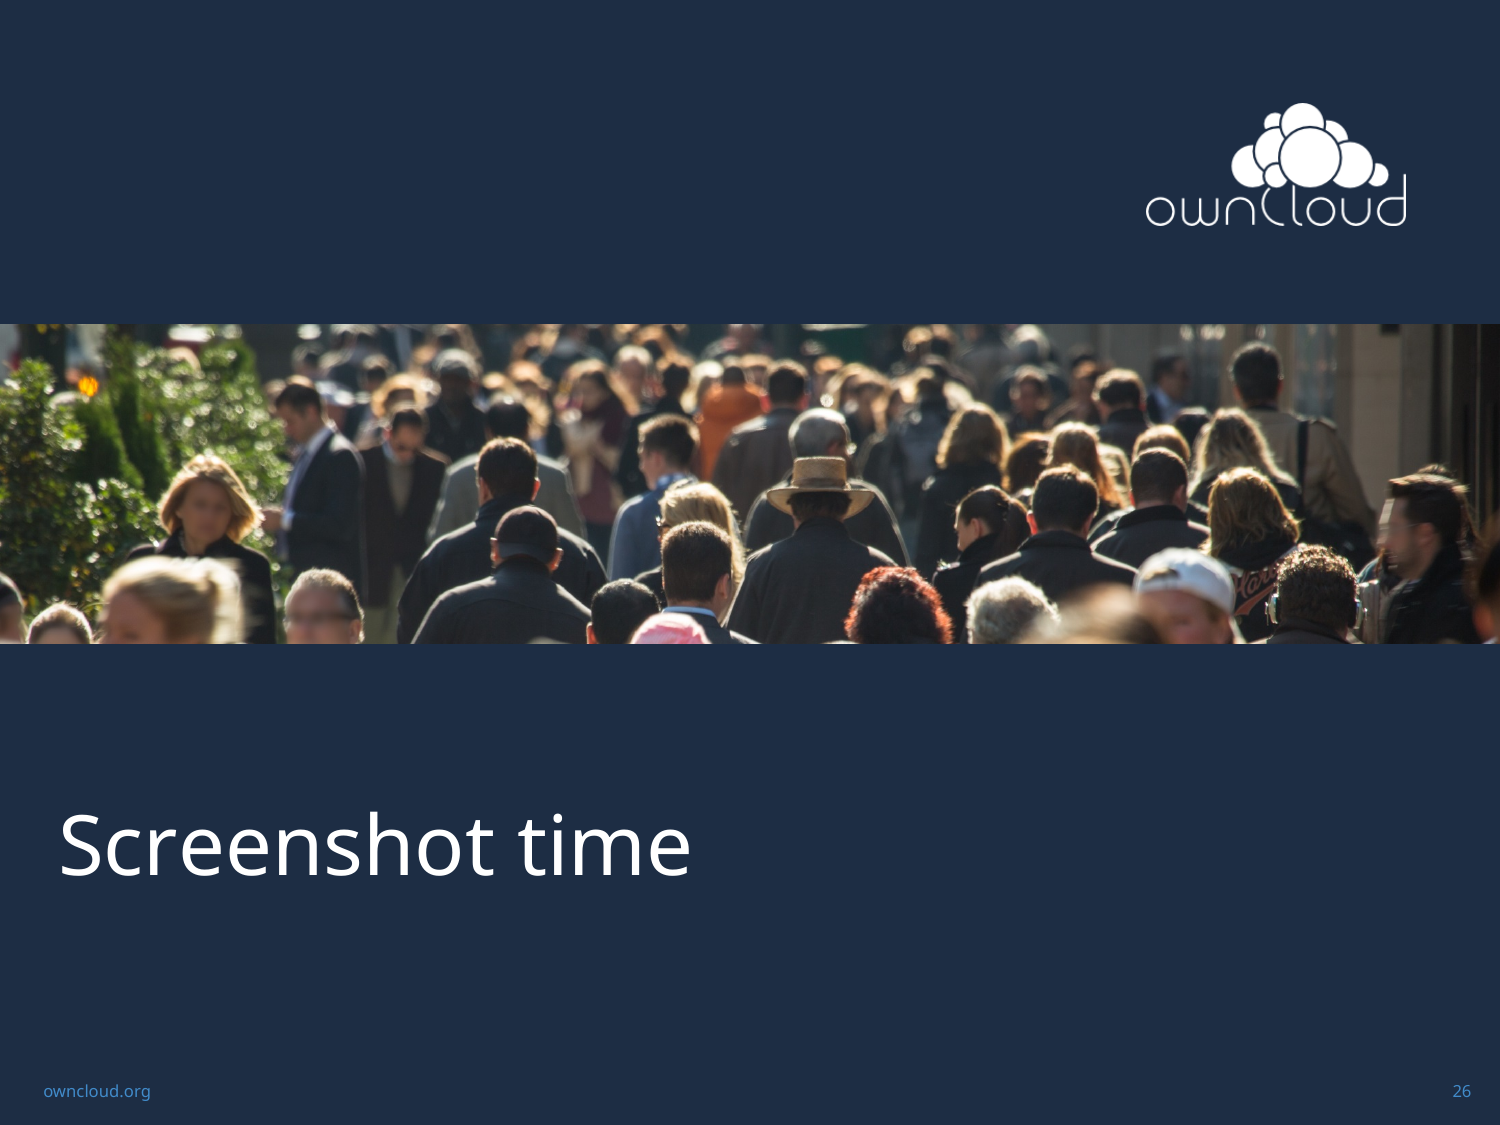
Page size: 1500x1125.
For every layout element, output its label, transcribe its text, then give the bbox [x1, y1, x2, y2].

title Screenshot time [58, 754, 1427, 942]
picture [1146, 103, 1406, 226]
picture [0, 324, 1500, 644]
